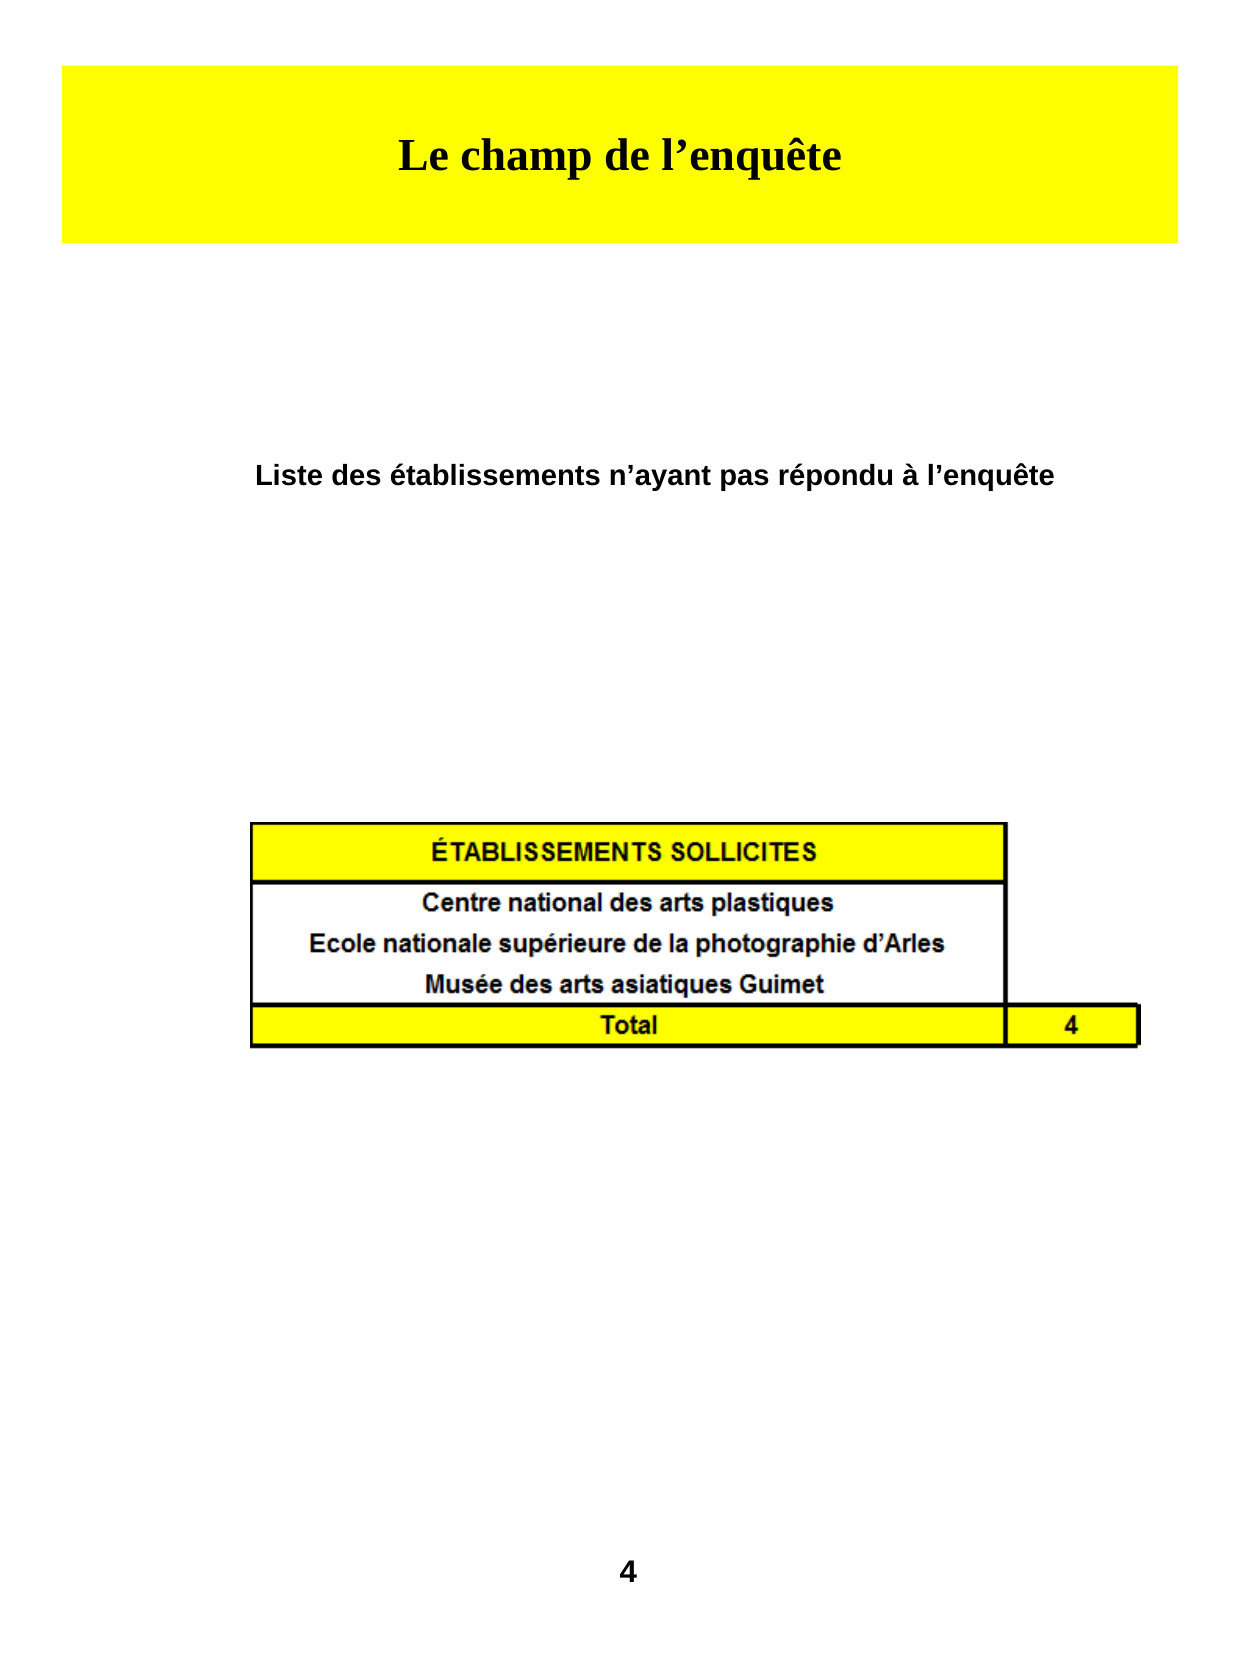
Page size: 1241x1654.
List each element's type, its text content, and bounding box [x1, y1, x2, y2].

picture [250, 822, 1141, 1050]
list Liste des établissements n’ayant pas répondu à l’enquête [62, 386, 1179, 1346]
text_box <numéro> [300, 1547, 957, 1619]
title Le champ de l’enquête [61, 65, 1179, 244]
